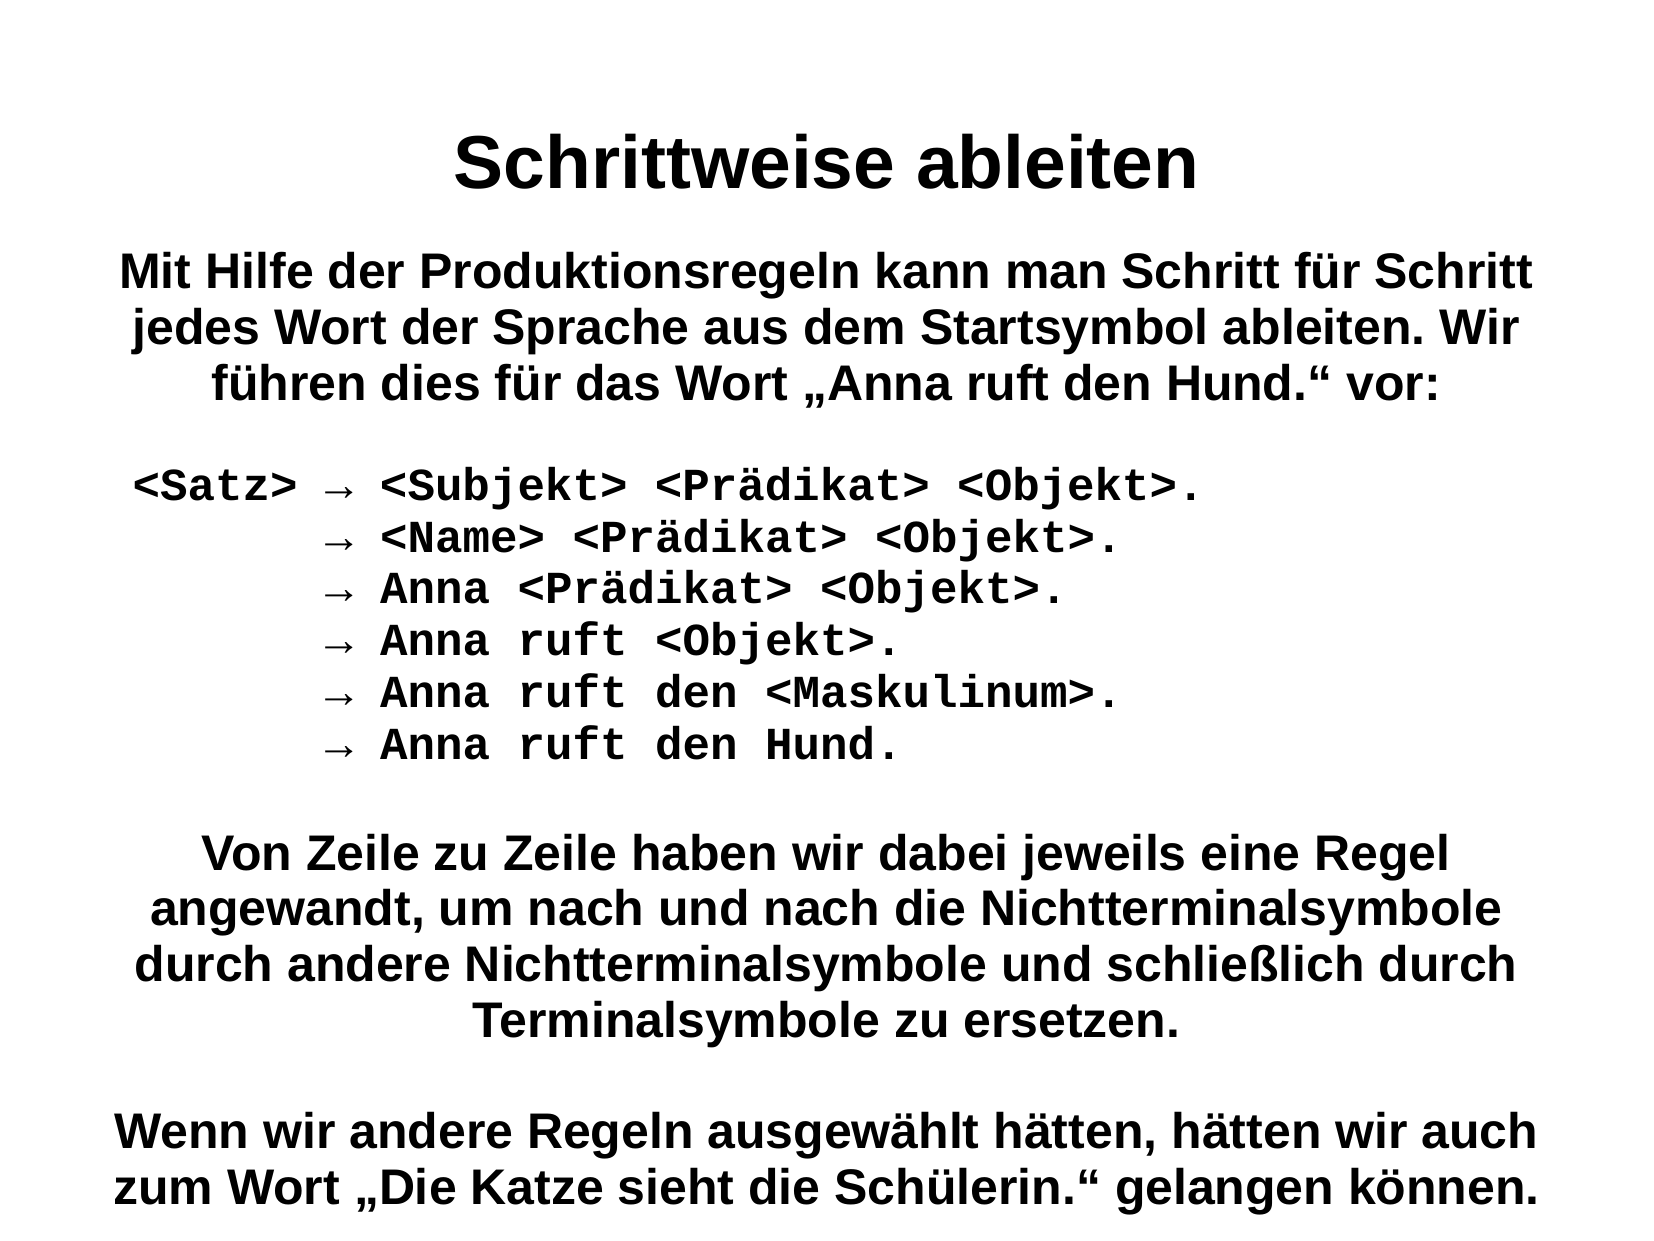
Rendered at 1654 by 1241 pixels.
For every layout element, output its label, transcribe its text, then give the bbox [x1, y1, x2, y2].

text_box Mit Hilfe der Produktionsregeln kann man Schritt für Schritt jedes Wort der Sprache aus dem Startsymbol ableiten. Wir führen dies für das Wort „Anna ruft den Hund.“ vor: <Satz> → <Subjekt> <Prädikat> <Objekt>. → <Name> <Prädikat> <Objekt>. → Anna <Prädikat> <Objekt>. → Anna ruft <Objekt>. → Anna ruft den <Maskulinum>. → Anna ruft den Hund. Von Zeile zu Zeile haben wir dabei jeweils eine Regel angewandt, um nach und nach die Nichtterminalsymbole durch andere Nichtterminalsymbole und schließlich durch Terminalsymbole zu ersetzen. Wenn wir andere Regeln ausgewählt hätten, hätten wir auch zum Wort „Die Katze sieht die Schülerin.“ gelangen können. [59, 236, 1595, 1235]
chart [776, 593, 895, 653]
title Schrittweise ableiten [88, 118, 1565, 207]
